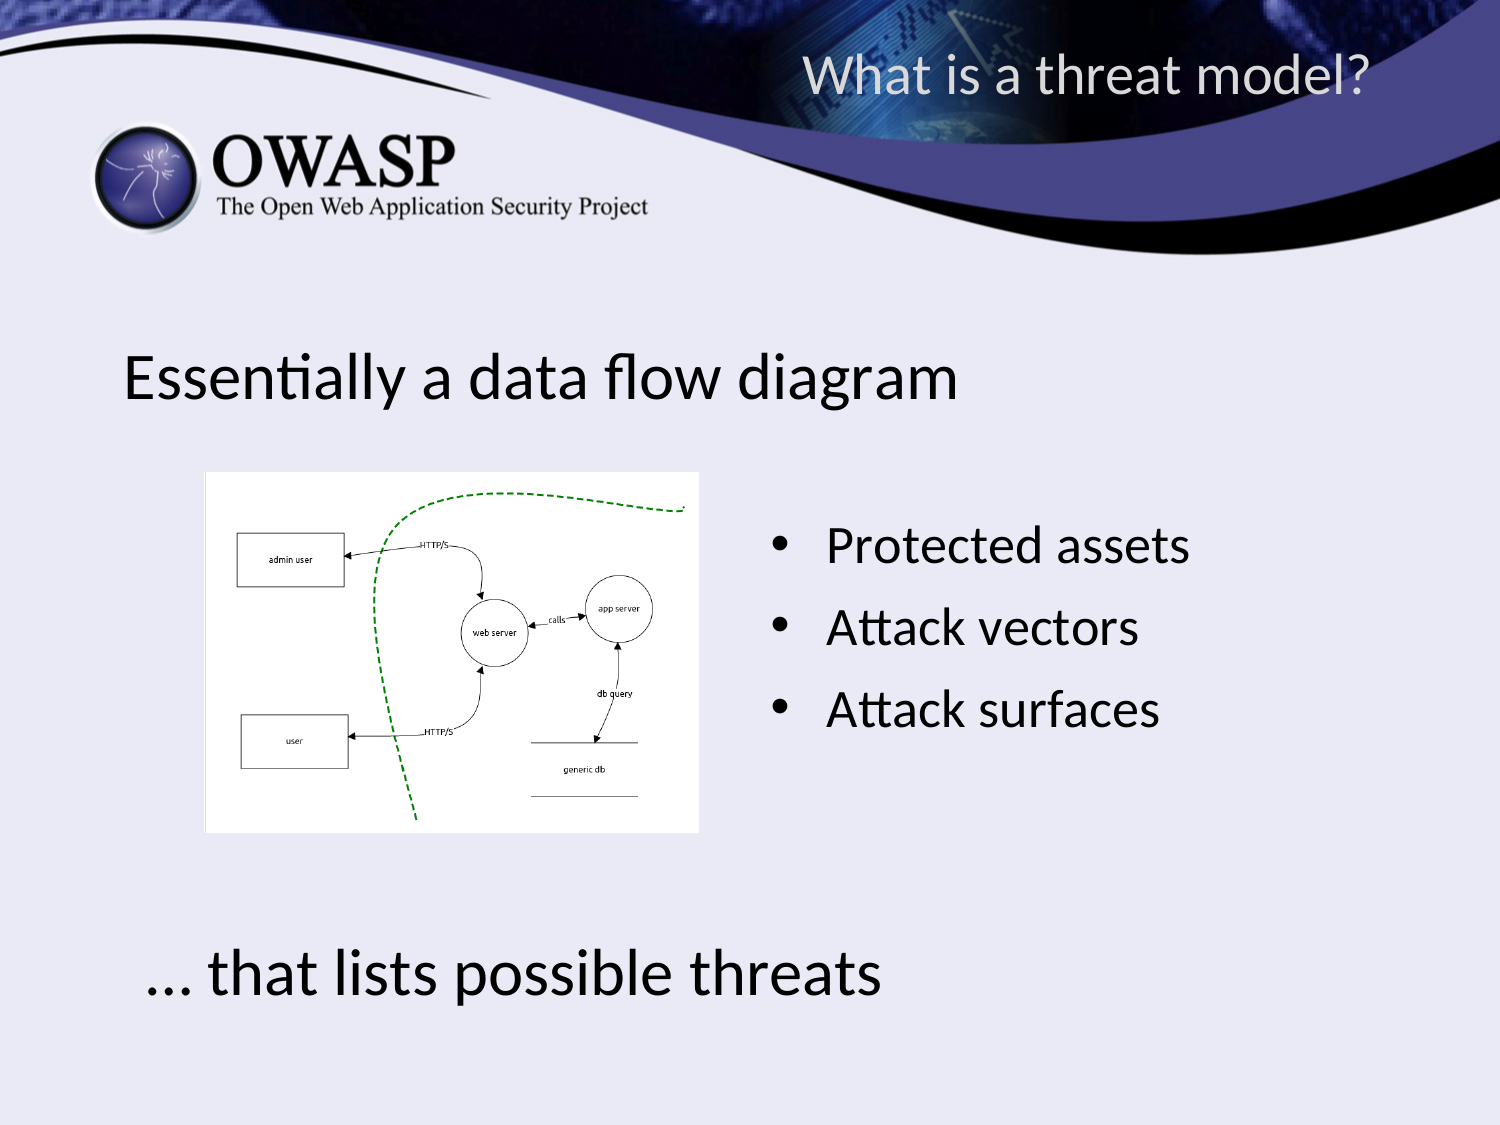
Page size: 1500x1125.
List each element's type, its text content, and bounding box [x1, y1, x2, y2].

list Essentially a data flow diagram [108, 324, 1406, 426]
title What is a threat model? [699, 0, 1476, 149]
list [75, 262, 734, 638]
list Protected assets Attack vectors Attack surfaces [755, 502, 1359, 863]
picture [0, 0, 1500, 1125]
list … that lists possible threats [75, 921, 1382, 1017]
